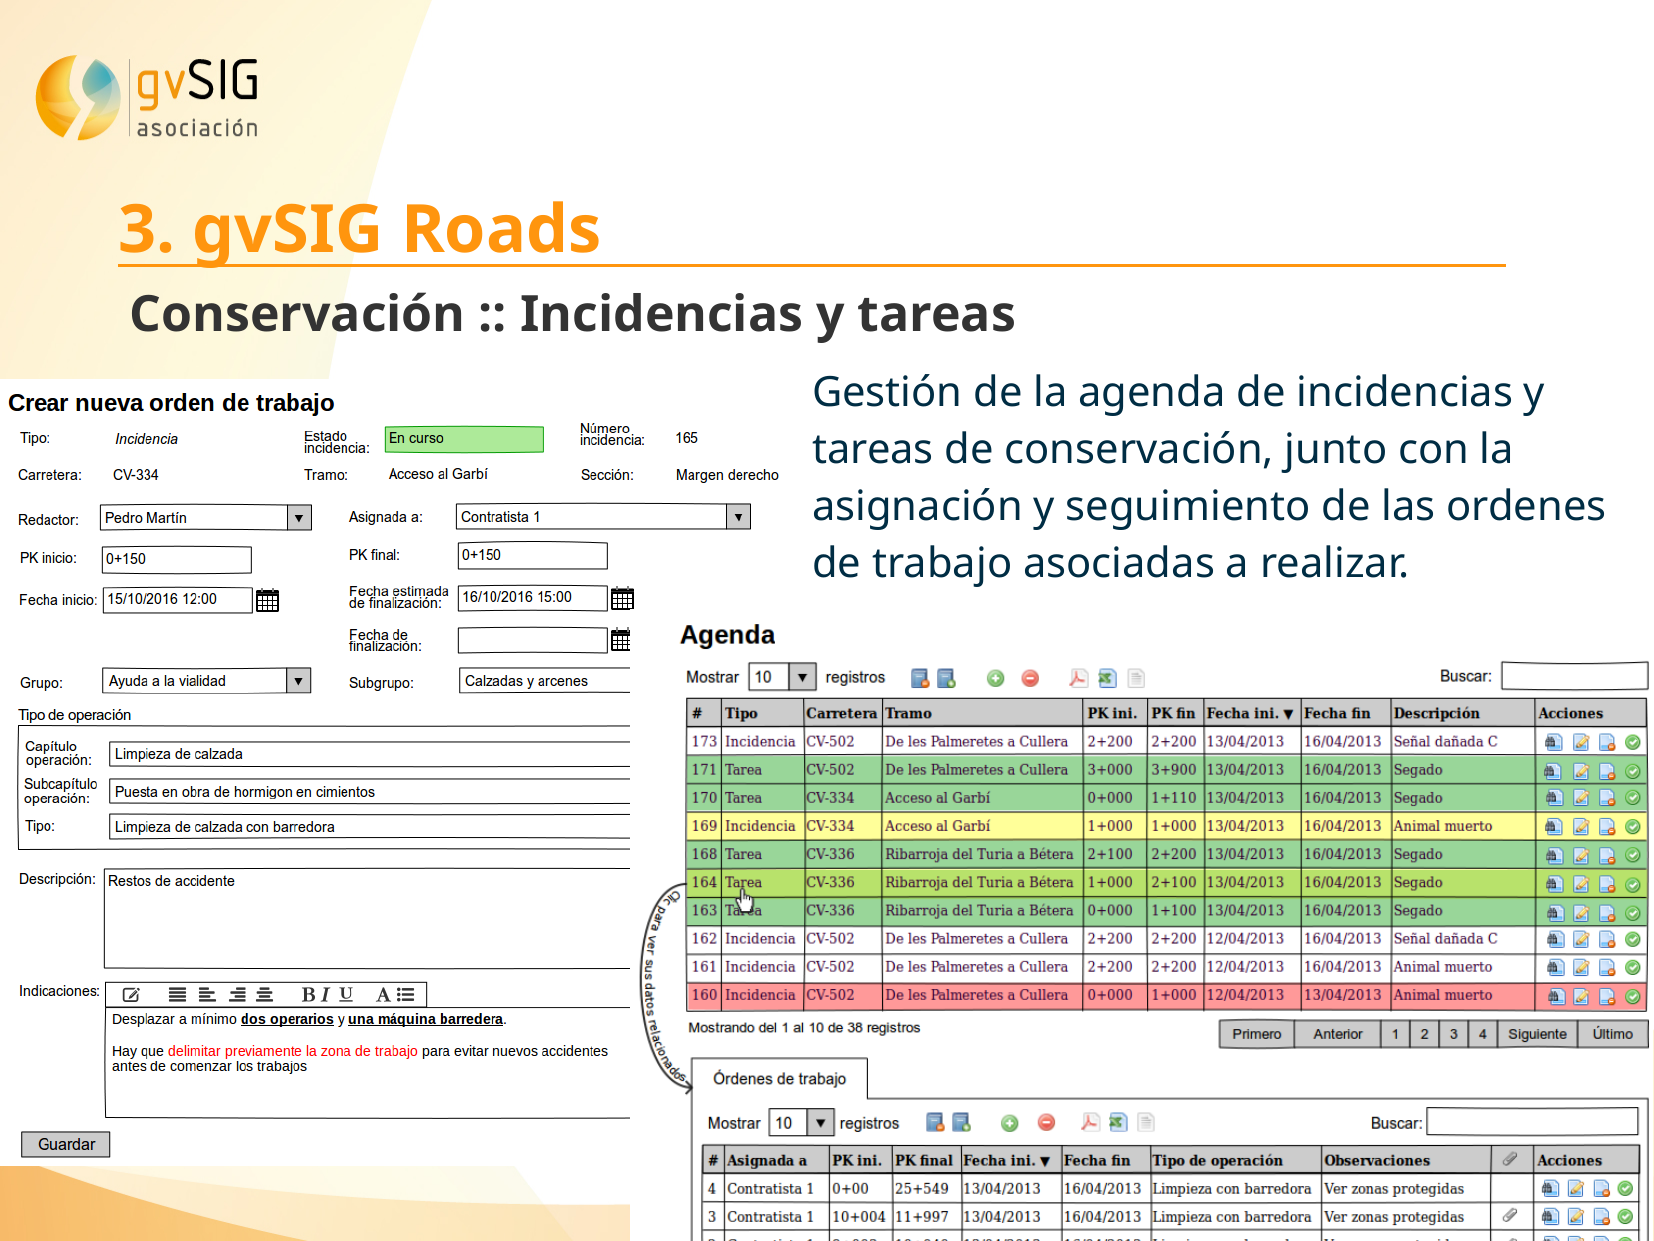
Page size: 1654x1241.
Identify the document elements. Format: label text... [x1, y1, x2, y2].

title 3. gvSIG Roads [118, 177, 1607, 276]
picture [0, 0, 1654, 1241]
title Conservación :: Incidencias y tareas [129, 208, 1619, 416]
text_box Gestión de la agenda de incidencias y tareas de conservación, junto con la asignación y seguimiento de las ordenes de trabajo asociadas a realizar. [797, 354, 1654, 609]
